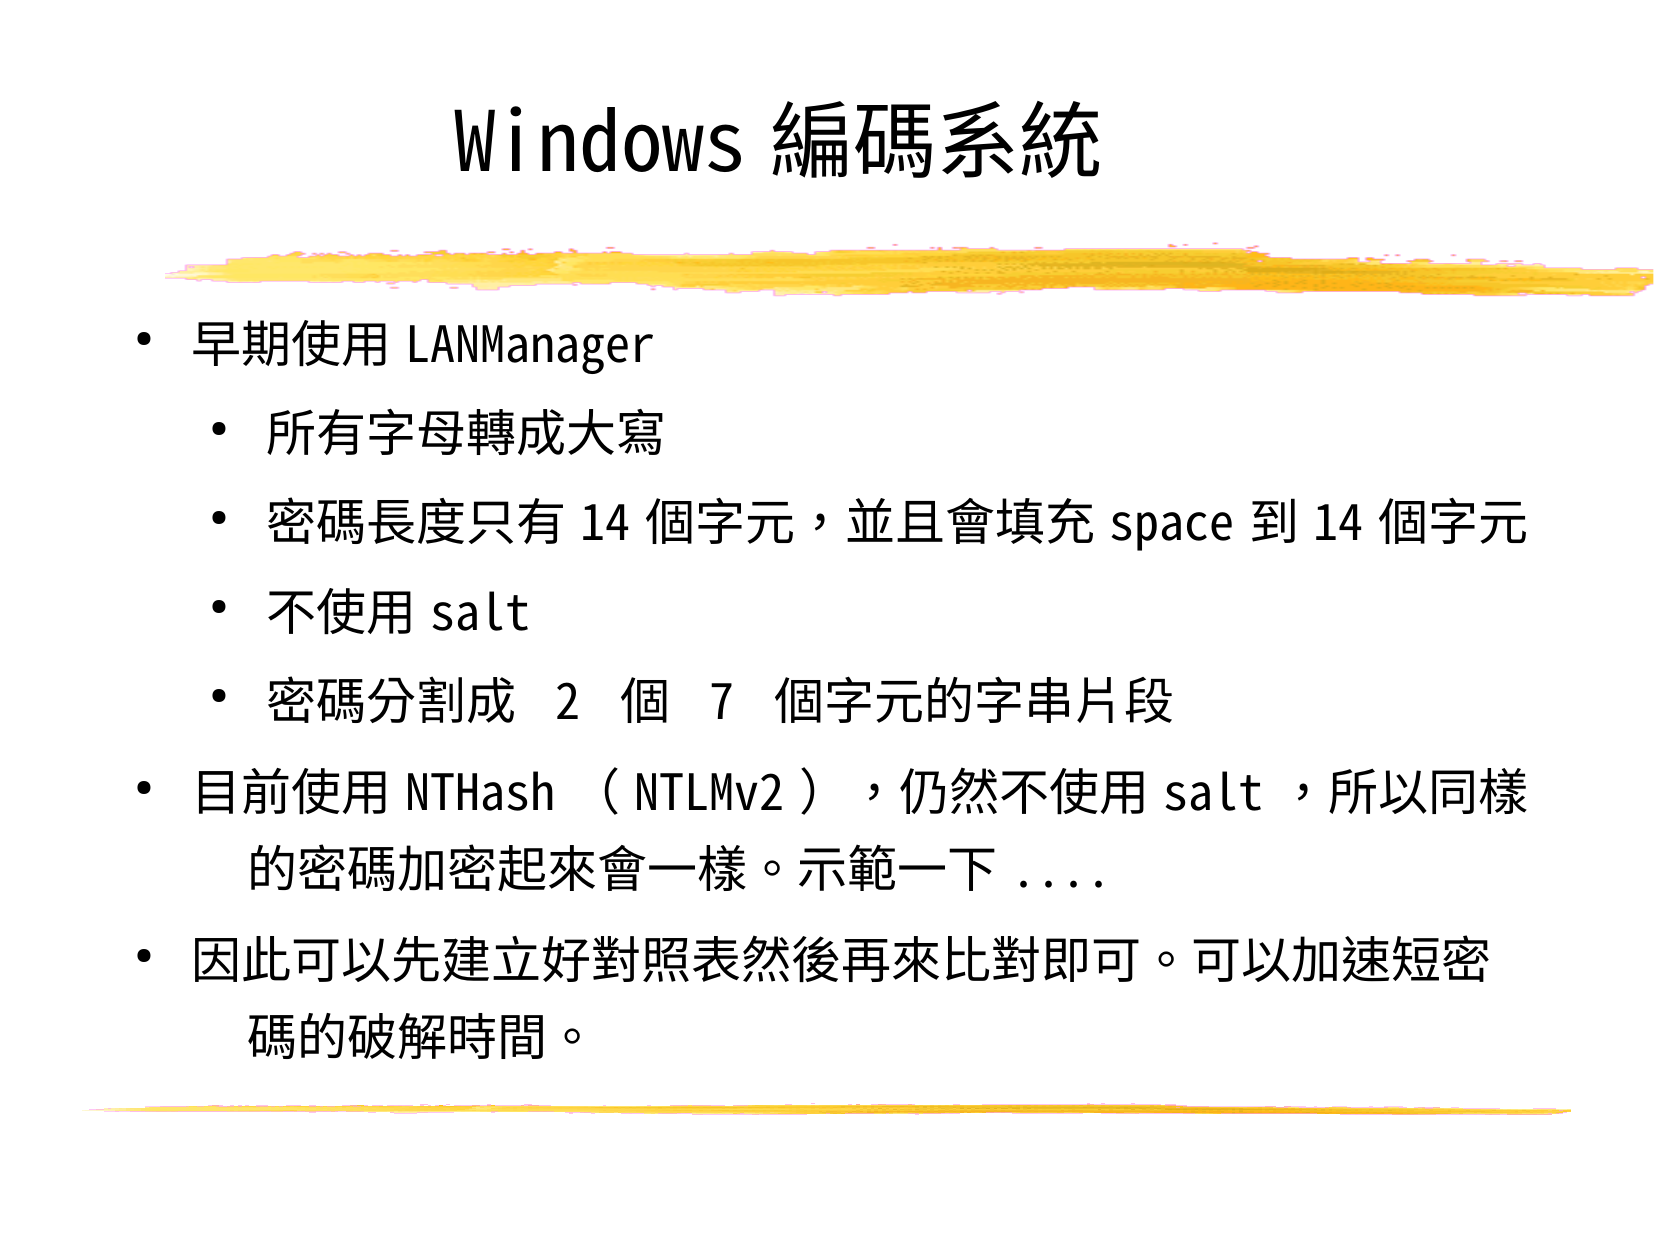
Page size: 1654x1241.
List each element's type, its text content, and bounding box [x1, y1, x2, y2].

picture [82, 1102, 135, 1117]
list 早期使用LANManager 所有字母轉成大寫 密碼長度只有14個字元，並且會填充space到14個字元 不使用salt 密碼分割成 2 個 7 個字元的字串片段 目前使用NTHash（NTLMv2），仍然不使用salt，所以同樣的密碼加密起來會一樣。示範一下.... 因此可以先建立好對照表然後再來比對即可。可以加速短密碼的破解時間。 [135, 300, 1541, 1241]
title Windows編碼系統 [76, 28, 1482, 235]
picture [1541, 1102, 1571, 1117]
picture [165, 237, 1654, 308]
